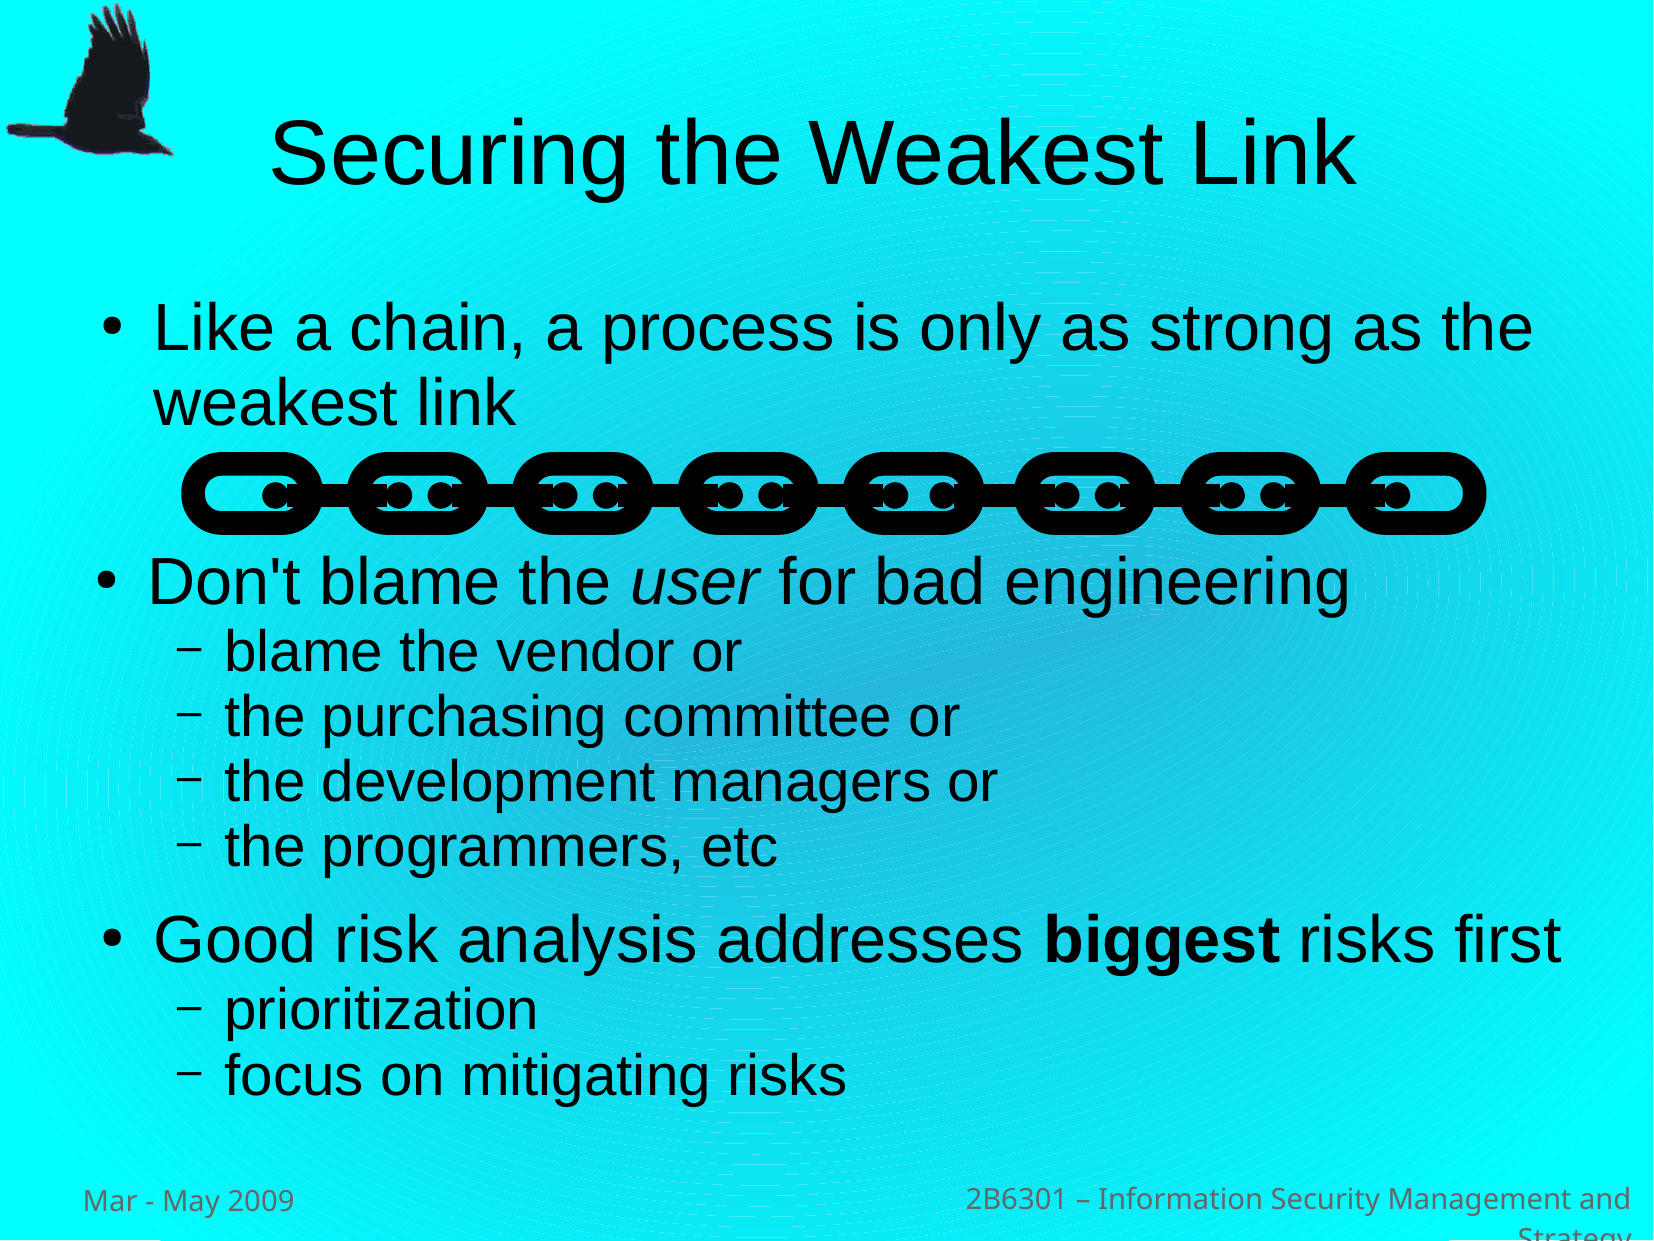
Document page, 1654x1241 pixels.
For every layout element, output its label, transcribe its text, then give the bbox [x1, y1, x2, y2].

picture [0, 0, 178, 160]
list Like a chain, a process is only as strong as the weakest link Don't blame the user for bad engineering blame the vendor or the purchasing committee or the development managers or the programmers, etc Good risk analysis addresses biggest risks first prioritization focus on mitigating risks [82, 290, 1571, 1108]
title Securing the Weakest Link [82, 49, 1571, 257]
